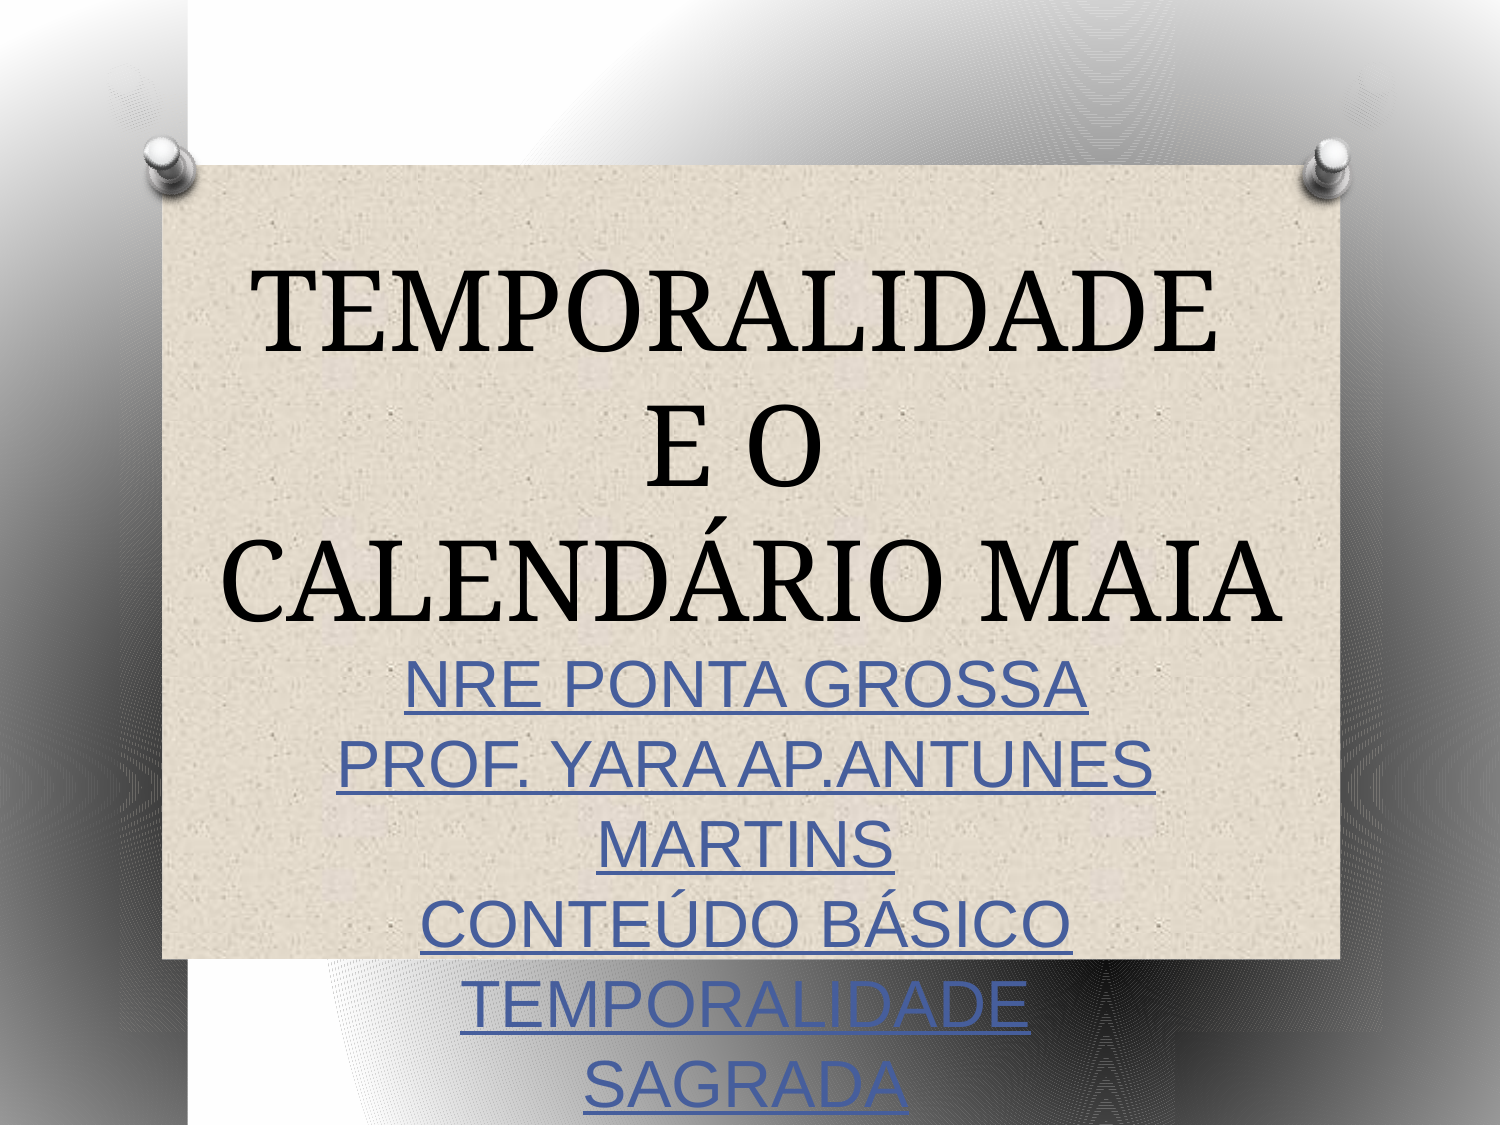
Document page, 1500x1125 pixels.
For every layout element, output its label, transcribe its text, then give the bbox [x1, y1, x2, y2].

subtitle NRE PONTA GROSSA PROF. YARA AP.ANTUNES MARTINS CONTEÚDO BÁSICO TEMPORALIDADE SAGRADA [277, 633, 1215, 919]
picture [112, 100, 1396, 959]
title TEMPORALIDADE E O CALENDÁRIO MAIA [194, 231, 1306, 595]
